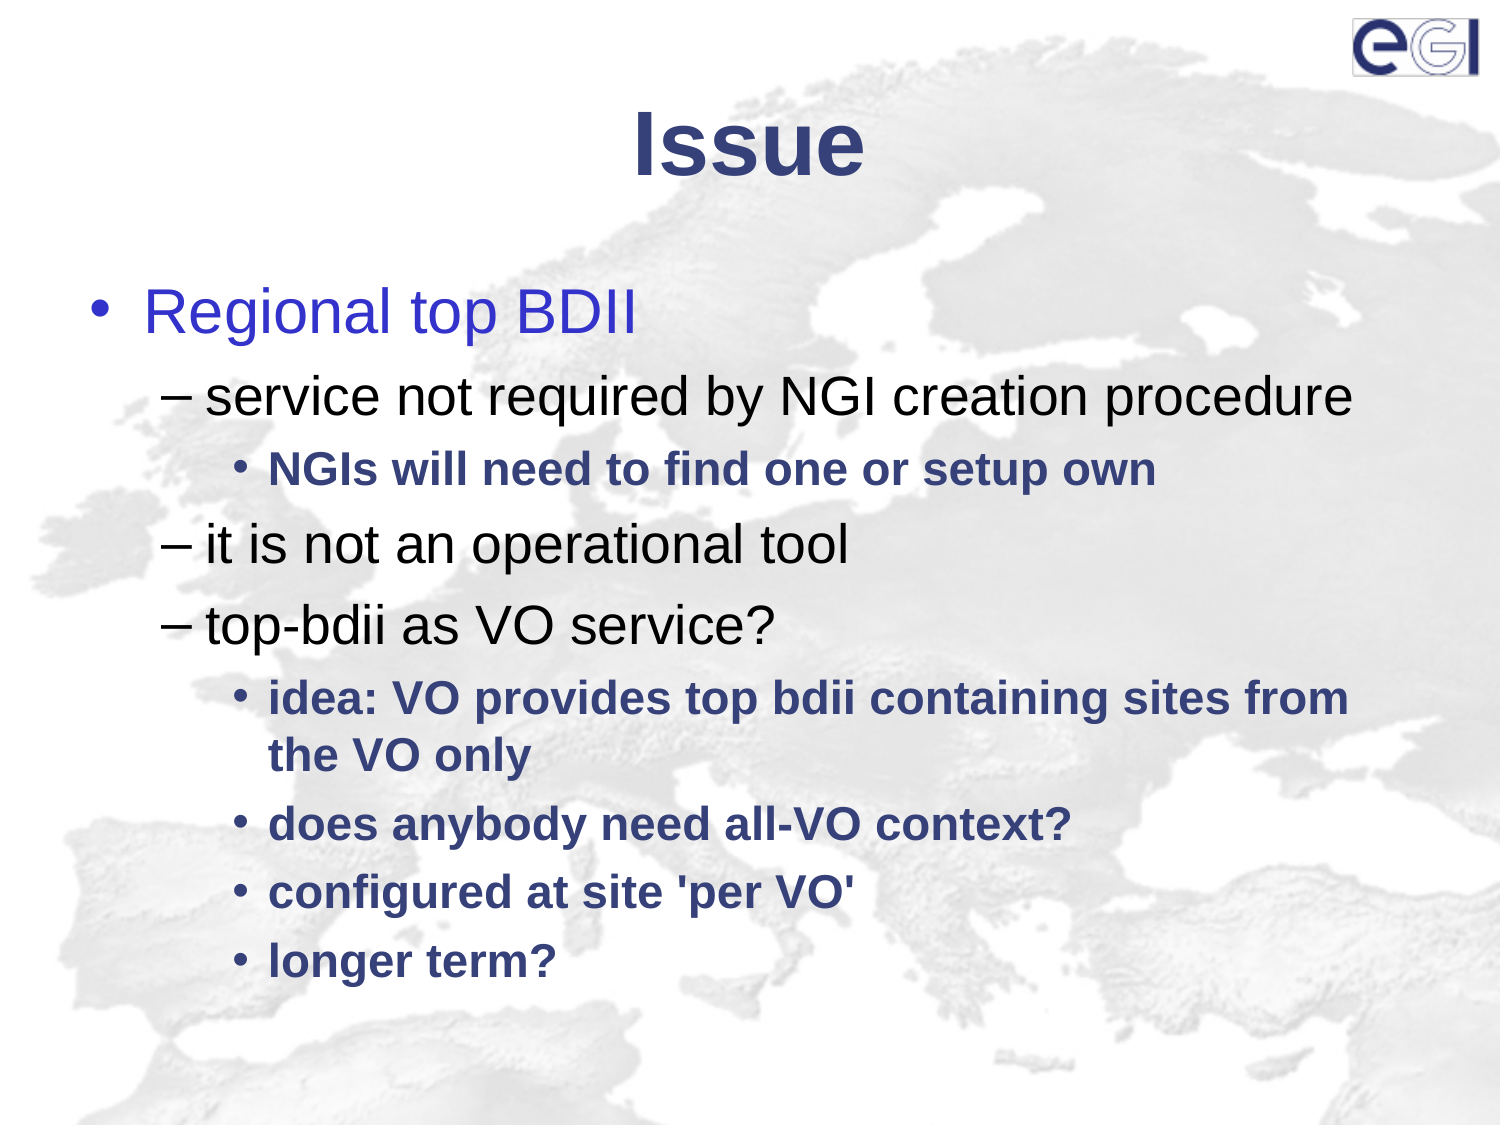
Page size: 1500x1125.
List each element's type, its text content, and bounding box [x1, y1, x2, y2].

title Issue [75, 20, 1426, 257]
list Regional top BDII service not required by NGI creation procedure NGIs will need to find one or setup own it is not an operational tool top-bdii as VO service? idea: VO provides top bdii containing sites from the VO only does anybody need all-VO context? configured at site 'per VO' longer term? [75, 262, 1426, 1006]
picture [0, 0, 1500, 1125]
